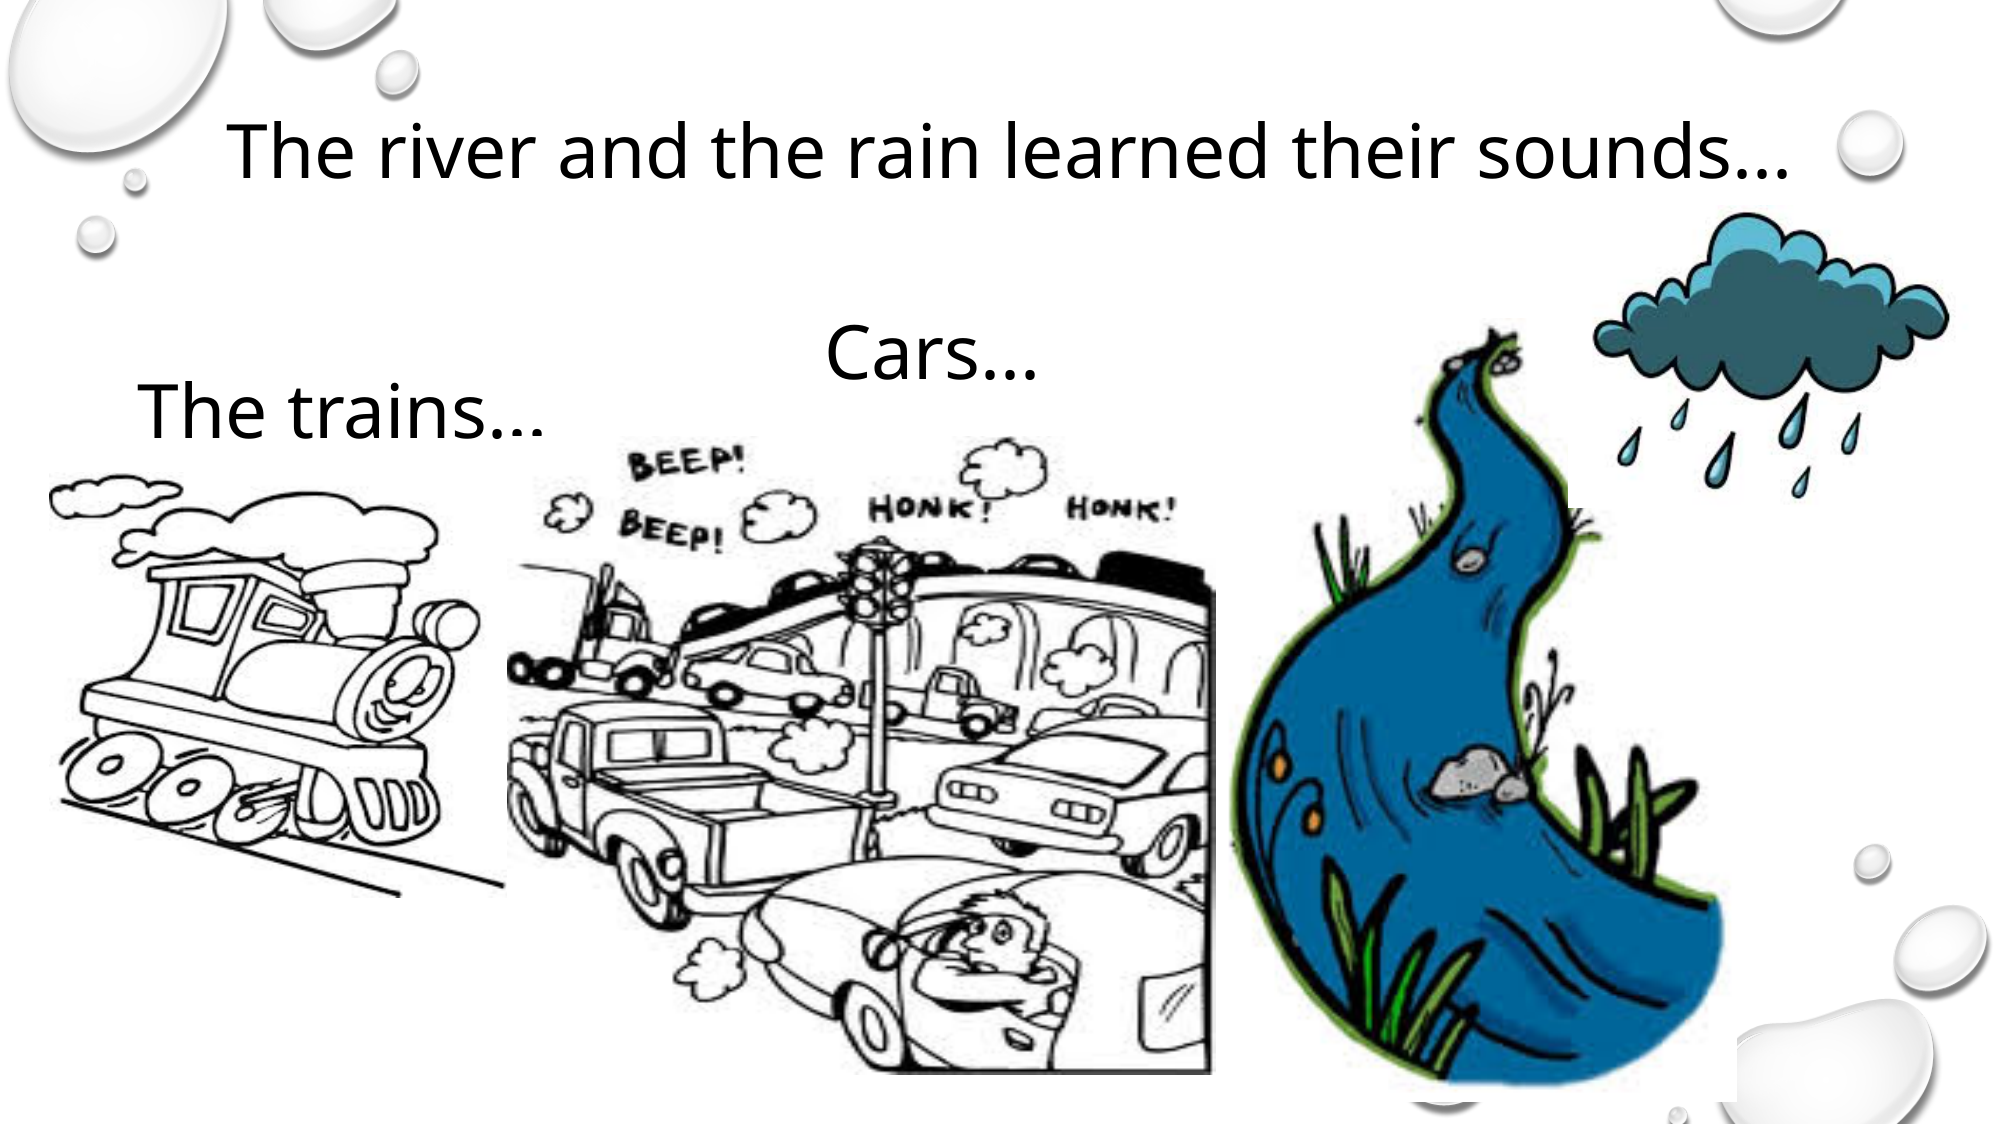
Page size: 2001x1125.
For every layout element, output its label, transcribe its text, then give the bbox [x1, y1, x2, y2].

text_box The river and the rain learned their sounds... [118, 106, 1902, 209]
text_box Cars... [673, 307, 1193, 410]
picture [0, 0, 1999, 1124]
text_box The trains... [82, 366, 602, 469]
